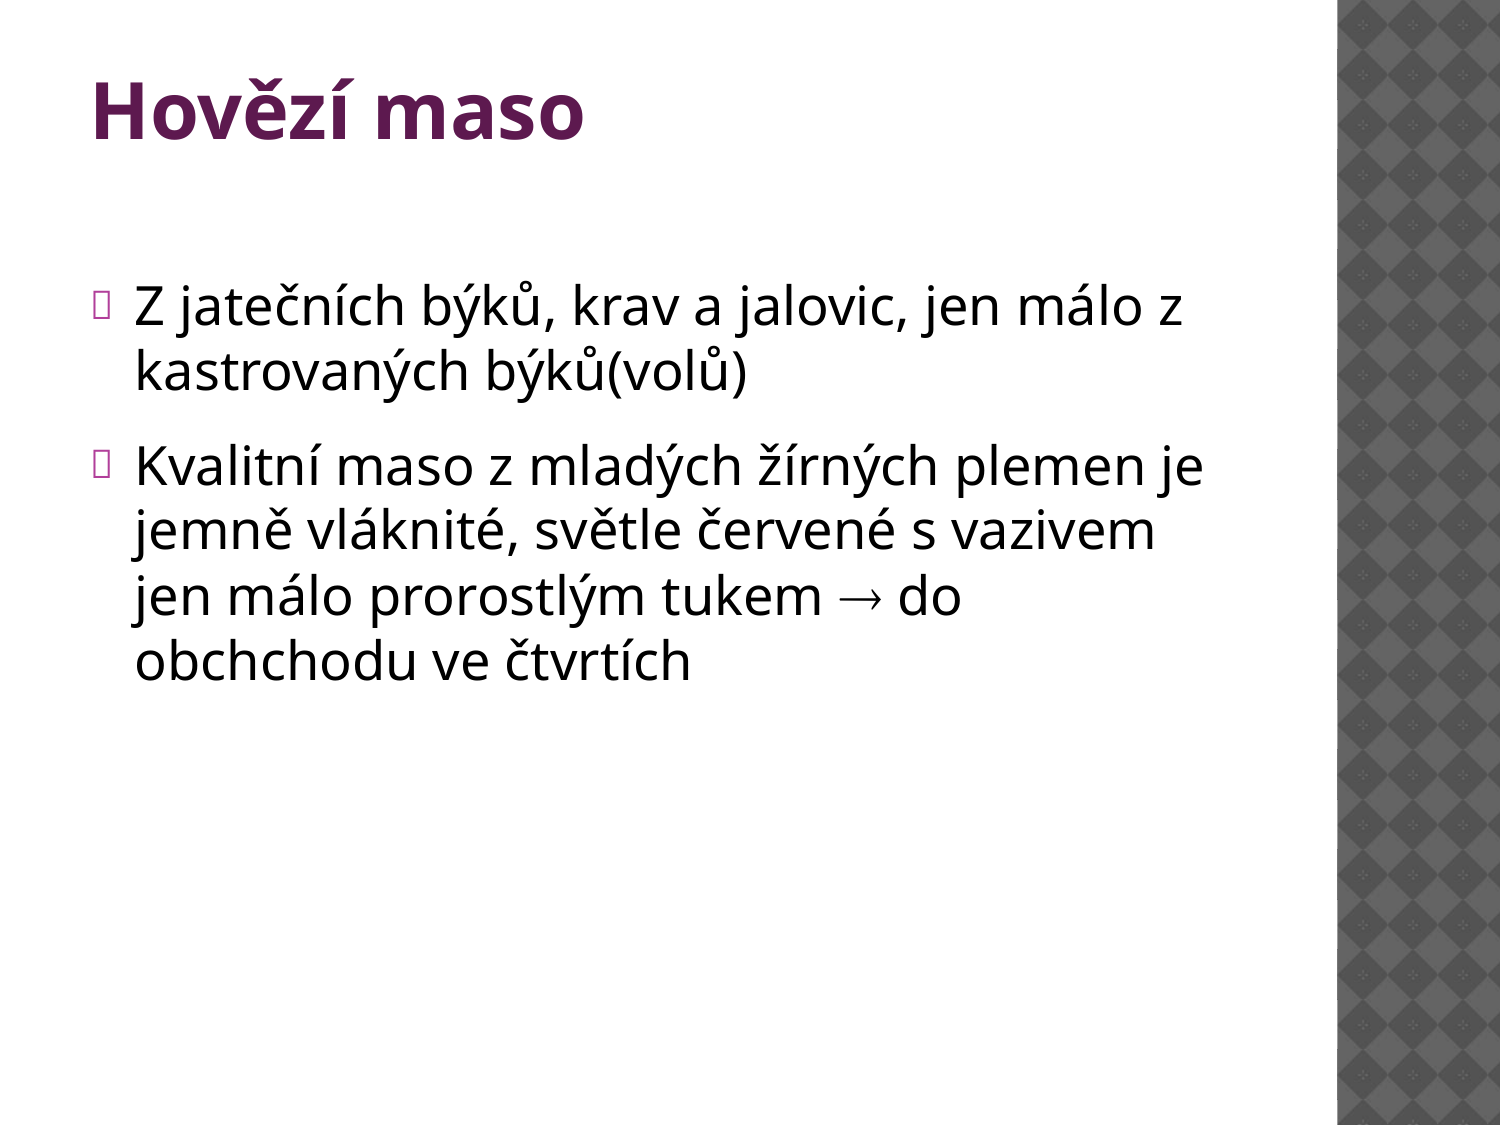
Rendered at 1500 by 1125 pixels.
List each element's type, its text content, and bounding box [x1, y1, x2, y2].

picture [1337, 0, 1500, 1125]
title Hovězí maso [75, 52, 1263, 240]
list Z jatečních býků, krav a jalovic, jen málo z kastrovaných býků(volů) Kvalitní maso z mladých žírných plemen je jemně vláknité, světle červené s vazivem jen málo prorostlým tukem  do obchchodu ve čtvrtích [75, 264, 1263, 1059]
